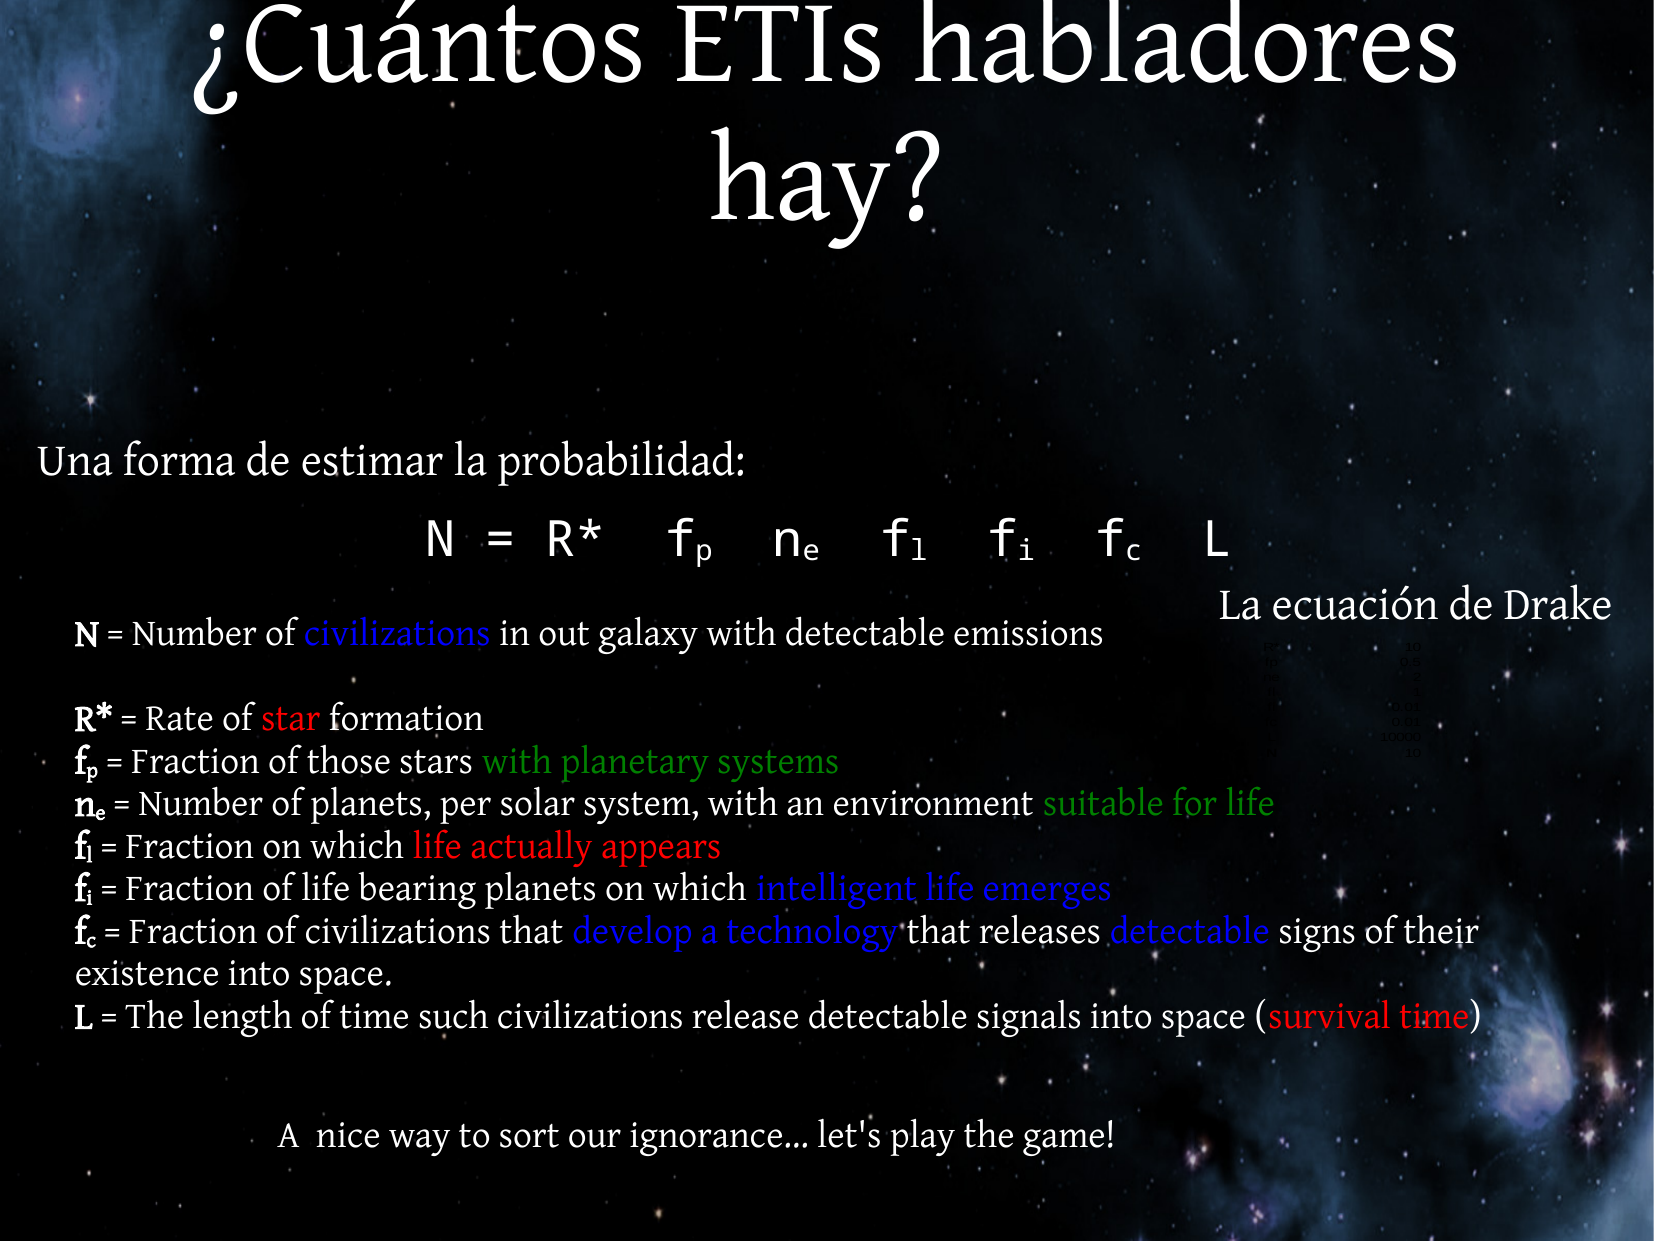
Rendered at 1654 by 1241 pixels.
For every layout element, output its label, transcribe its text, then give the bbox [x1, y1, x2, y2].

title ¿Cuántos ETIs habladores hay? [82, 0, 1571, 254]
text_box Una forma de estimar la probabilidad: [21, 428, 810, 550]
text_box La ecuación de Drake [1204, 572, 1636, 641]
chart [1220, 640, 1626, 808]
text_box N = R* fp ne fl fi fc L N = Number of civilizations in out galaxy with detectable emissions R* = Rate of star formation fp = Fraction of those stars with planetary systems ne = Number of planets, per solar system, with an environment suitable for life fl = Fraction on which life actually appears fi = Fraction of life bearing planets on which intelligent life emerges fc = Fraction of civilizations that develop a technology that releases detectable signs of their existence into space. L = The length of time such civilizations release detectable signals into space (survival time) [60, 495, 1599, 1167]
picture [0, 0, 1654, 1241]
text_box A nice way to sort our ignorance... let's play the game! [262, 1107, 1472, 1167]
